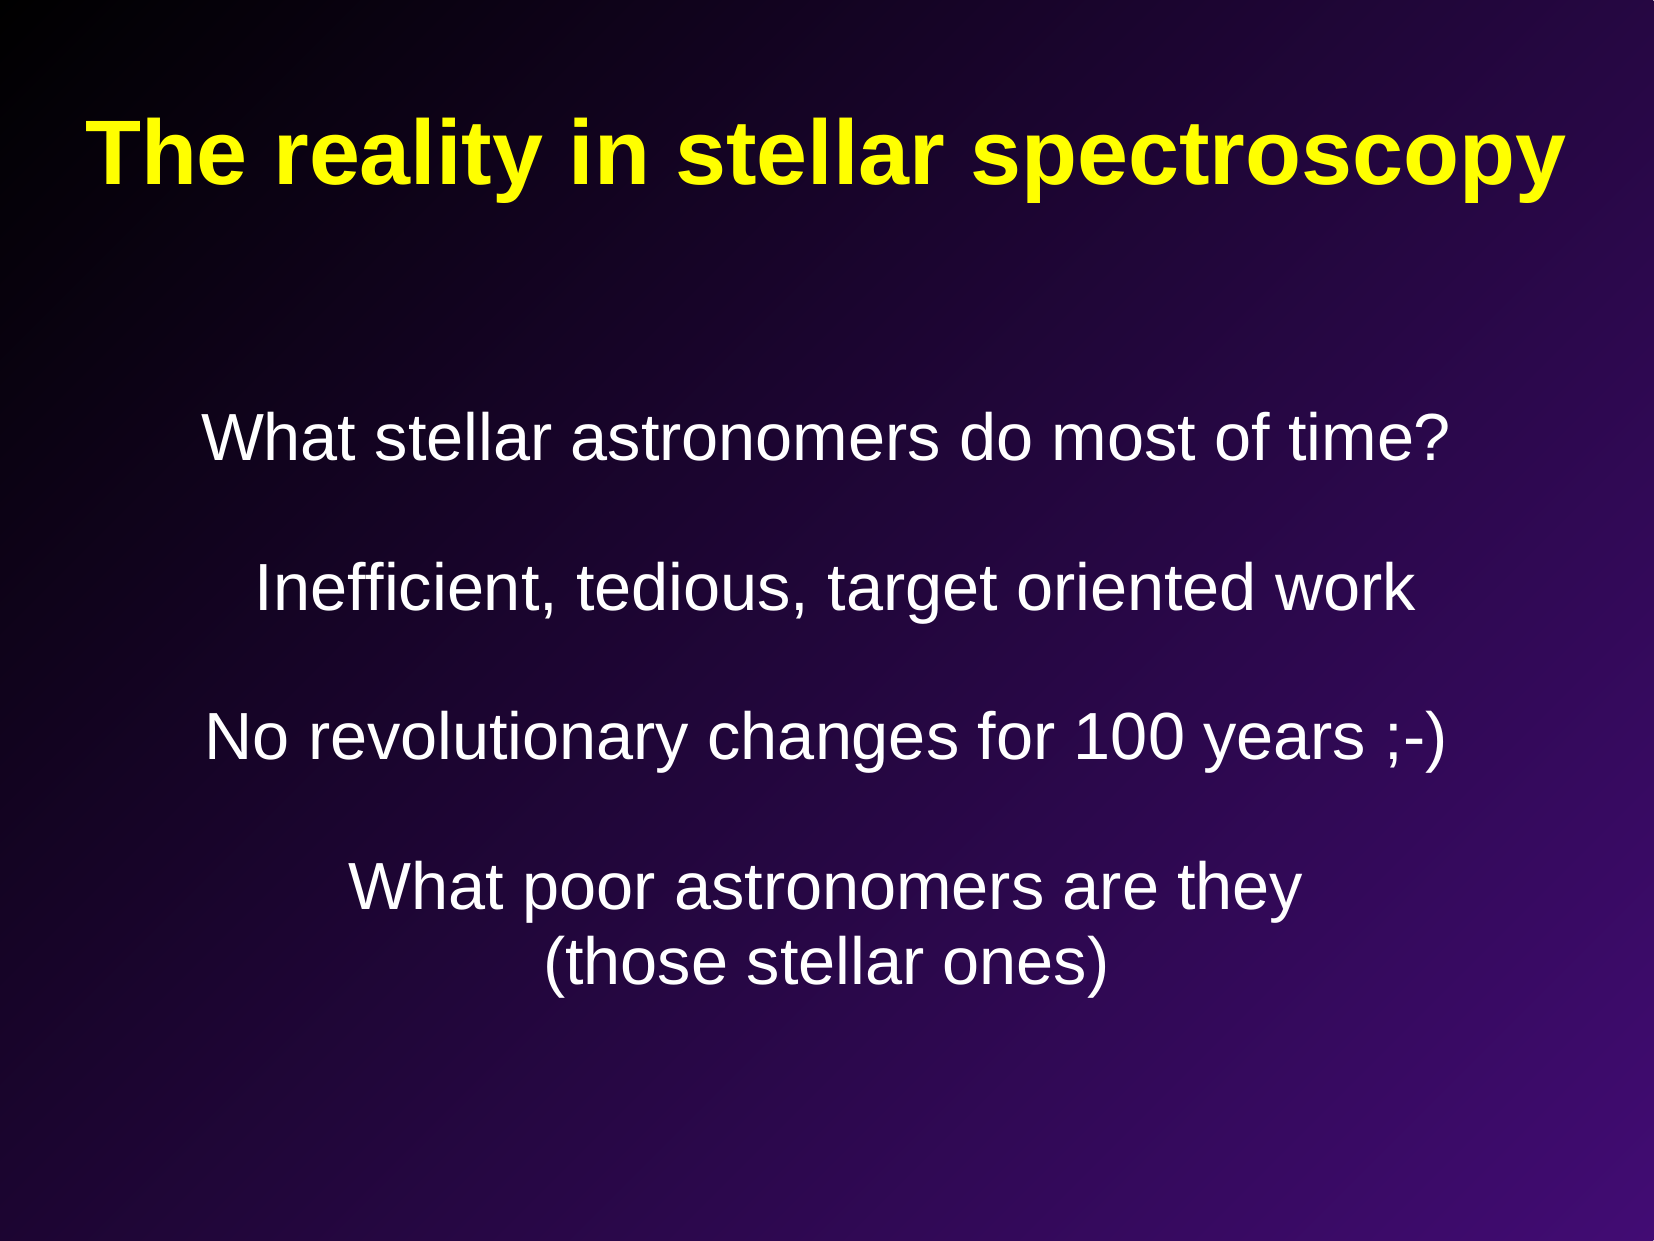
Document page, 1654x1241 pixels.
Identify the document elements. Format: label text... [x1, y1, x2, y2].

subtitle What stellar astronomers do most of time? Inefficient, tedious, target oriented work No revolutionary changes for 100 years ;-) What poor astronomers are they (those stellar ones) [82, 290, 1571, 1109]
title The reality in stellar spectroscopy [82, 49, 1571, 257]
